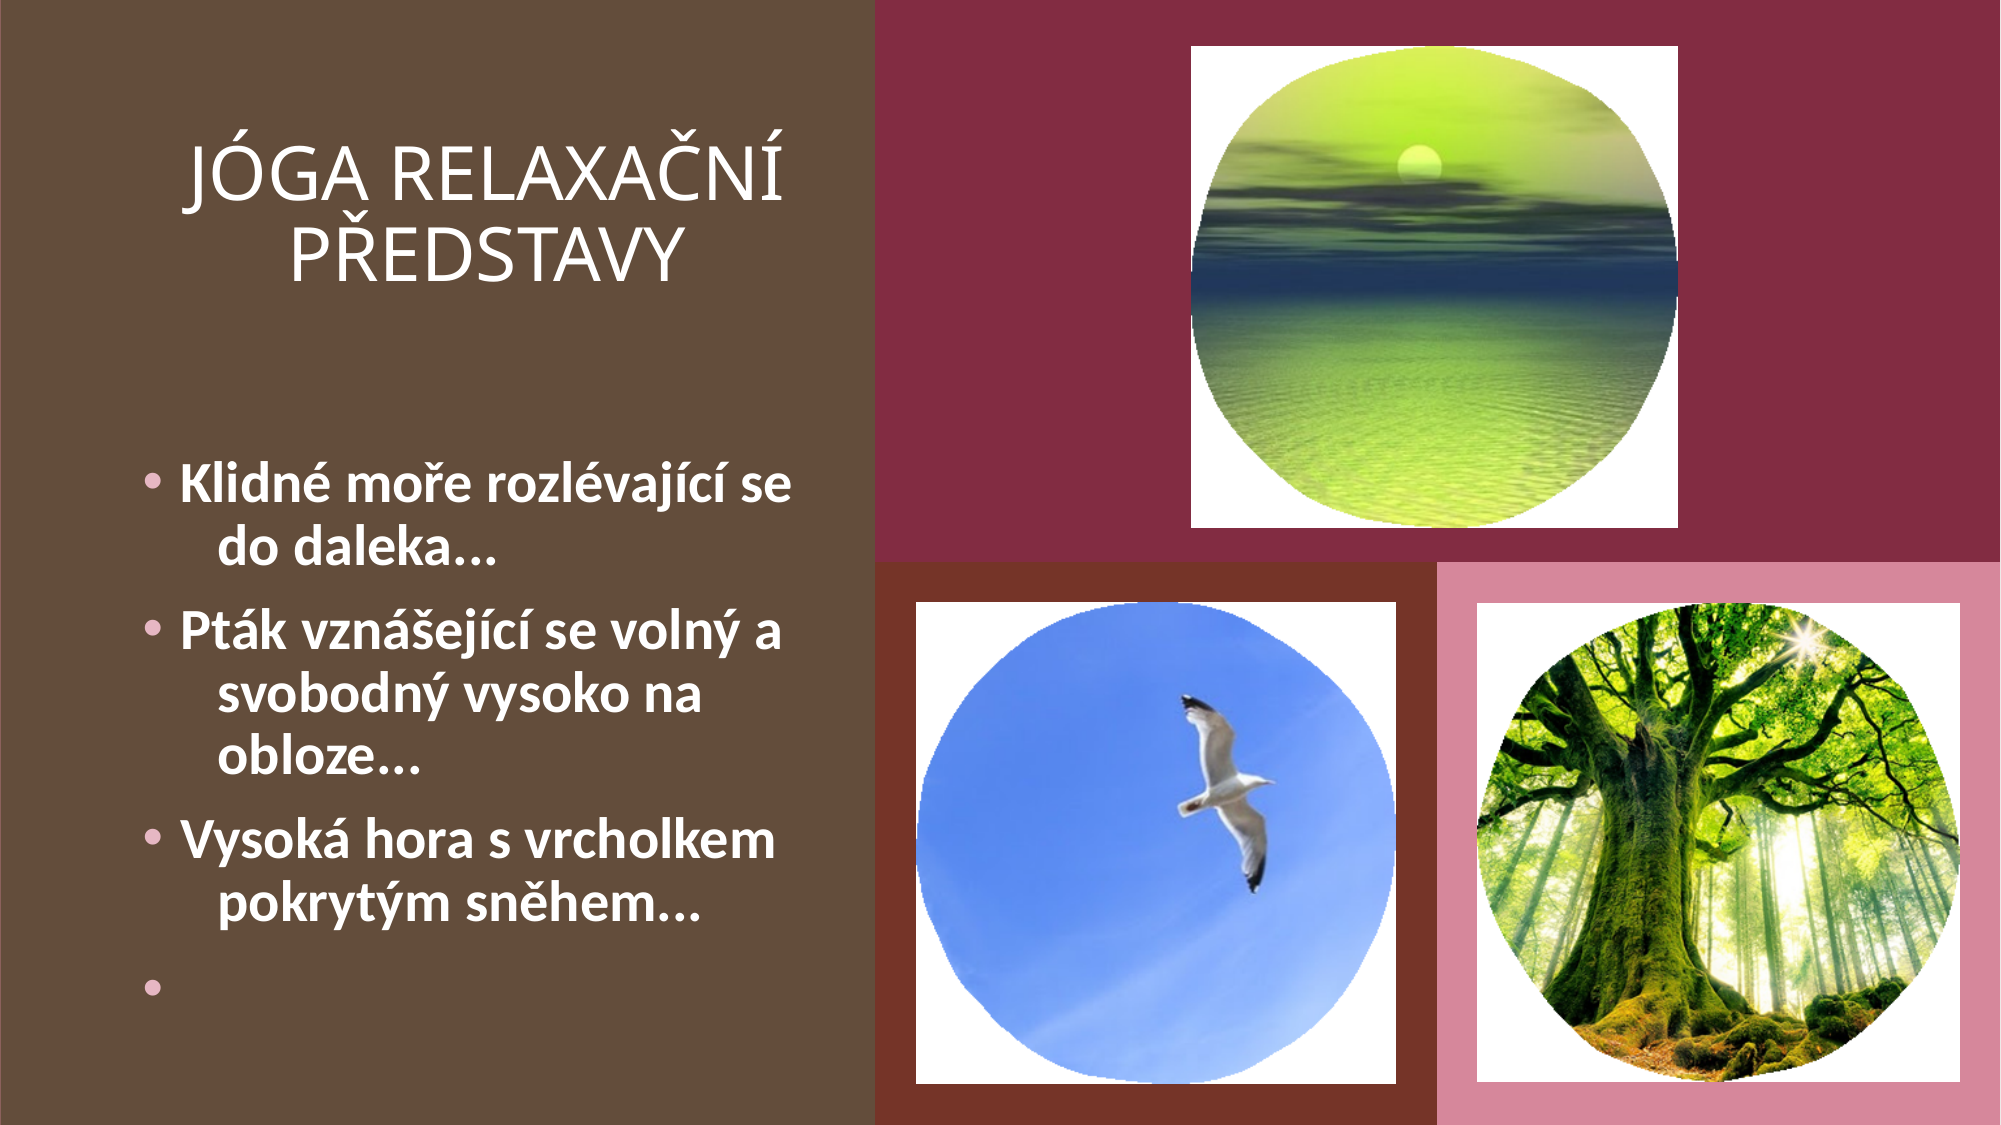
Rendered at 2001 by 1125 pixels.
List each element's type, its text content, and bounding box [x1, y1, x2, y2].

text_box [0, 0, 2000, 1125]
title JÓGA RELAXAČNÍ PŘEDSTAVY [127, 23, 846, 306]
list Klidné moře rozlévající se do daleka... Pták vznášející se volný a svobodný vysoko na obloze... Vysoká hora s vrcholkem pokrytým sněhem... [127, 444, 864, 1094]
picture [916, 602, 1396, 1084]
picture [1191, 46, 1678, 528]
picture [1477, 604, 1960, 1082]
